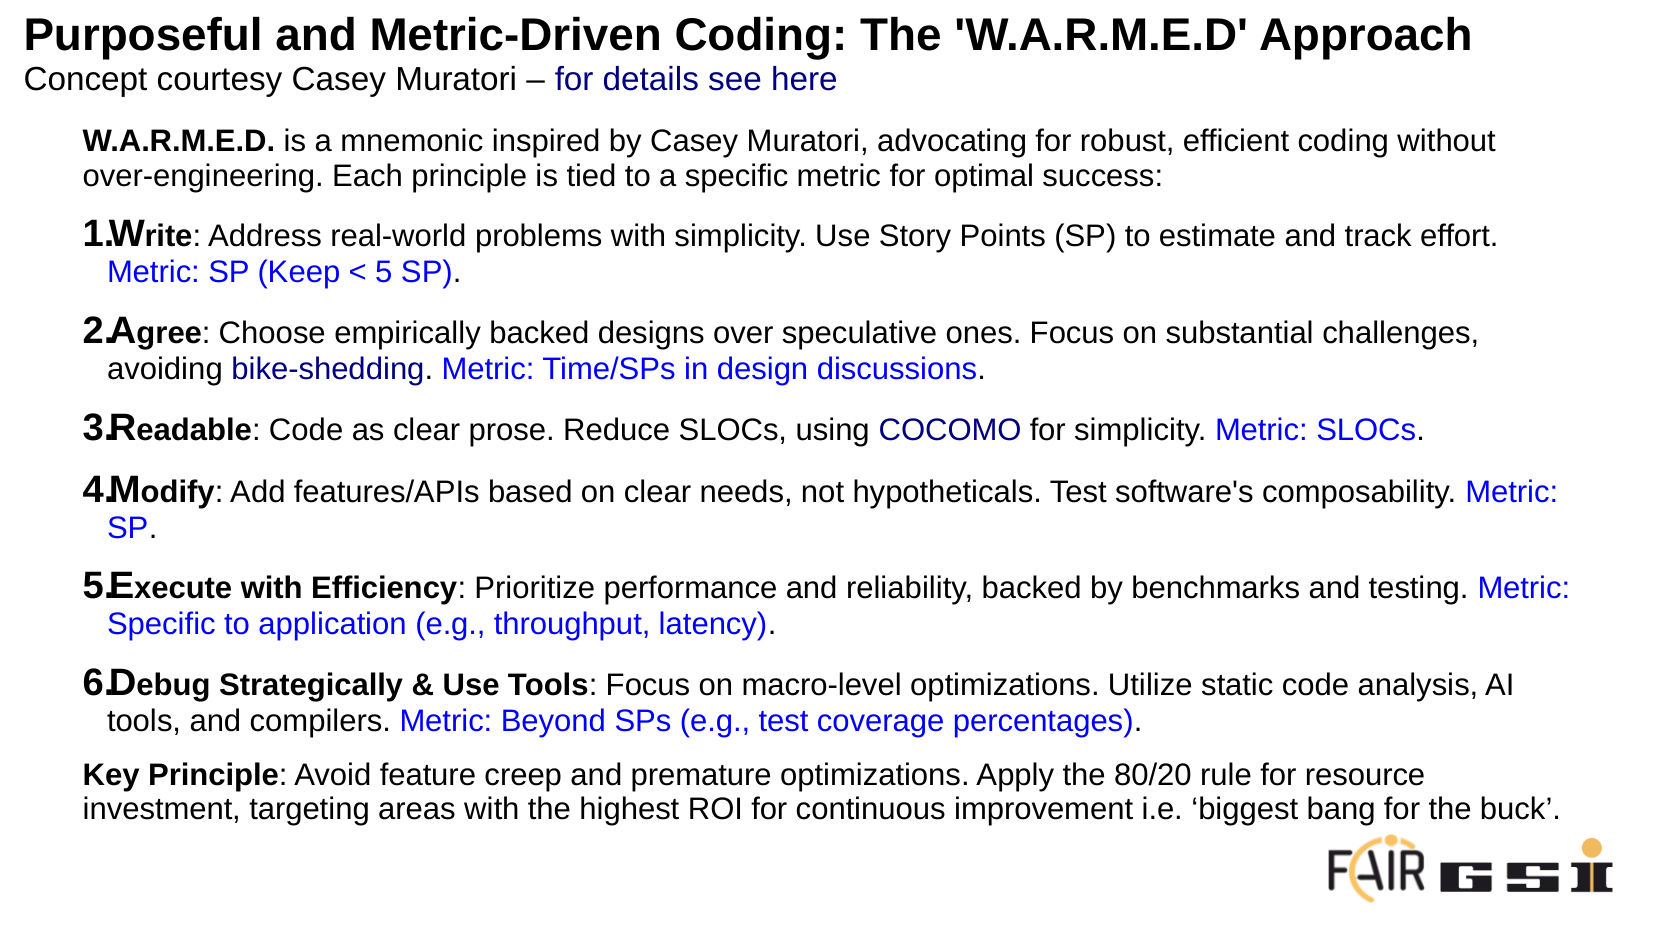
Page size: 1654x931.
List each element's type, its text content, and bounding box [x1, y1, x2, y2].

picture [1328, 870, 1425, 904]
list W.A.R.M.E.D. is a mnemonic inspired by Casey Muratori, advocating for robust, efficient coding without over-engineering. Each principle is tied to a specific metric for optimal success: Write: Address real-world problems with simplicity. Use Story Points (SP) to estimate and track effort. Metric: SP (Keep < 5 SP). Agree: Choose empirically backed designs over speculative ones. Focus on substantial challenges, avoiding bike-shedding. Metric: Time/SPs in design discussions. Readable: Code as clear prose. Reduce SLOCs, using COCOMO for simplicity. Metric: SLOCs. Modify: Add features/APIs based on clear needs, not hypotheticals. Test software's composability. Metric: SP. Execute with Efficiency: Prioritize performance and reliability, backed by benchmarks and testing. Metric: Specific to application (e.g., throughput, latency). Debug Strategically & Use Tools: Focus on macro-level optimizations. Utilize static code analysis, AI tools, and compilers. Metric: Beyond SPs (e.g., test coverage percentages). Key Principle: Avoid feature creep and premature optimizations. Apply the 80/20 rule for resource investment, targeting areas with the highest ROI for continuous improvement i.e. ‘biggest bang for the buck’. [82, 123, 1571, 870]
title Purposeful and Metric-Driven Coding: The 'W.A.R.M.E.D' Approach Concept courtesy Casey Muratori – for details see here [23, 8, 1638, 98]
picture [1439, 836, 1615, 895]
